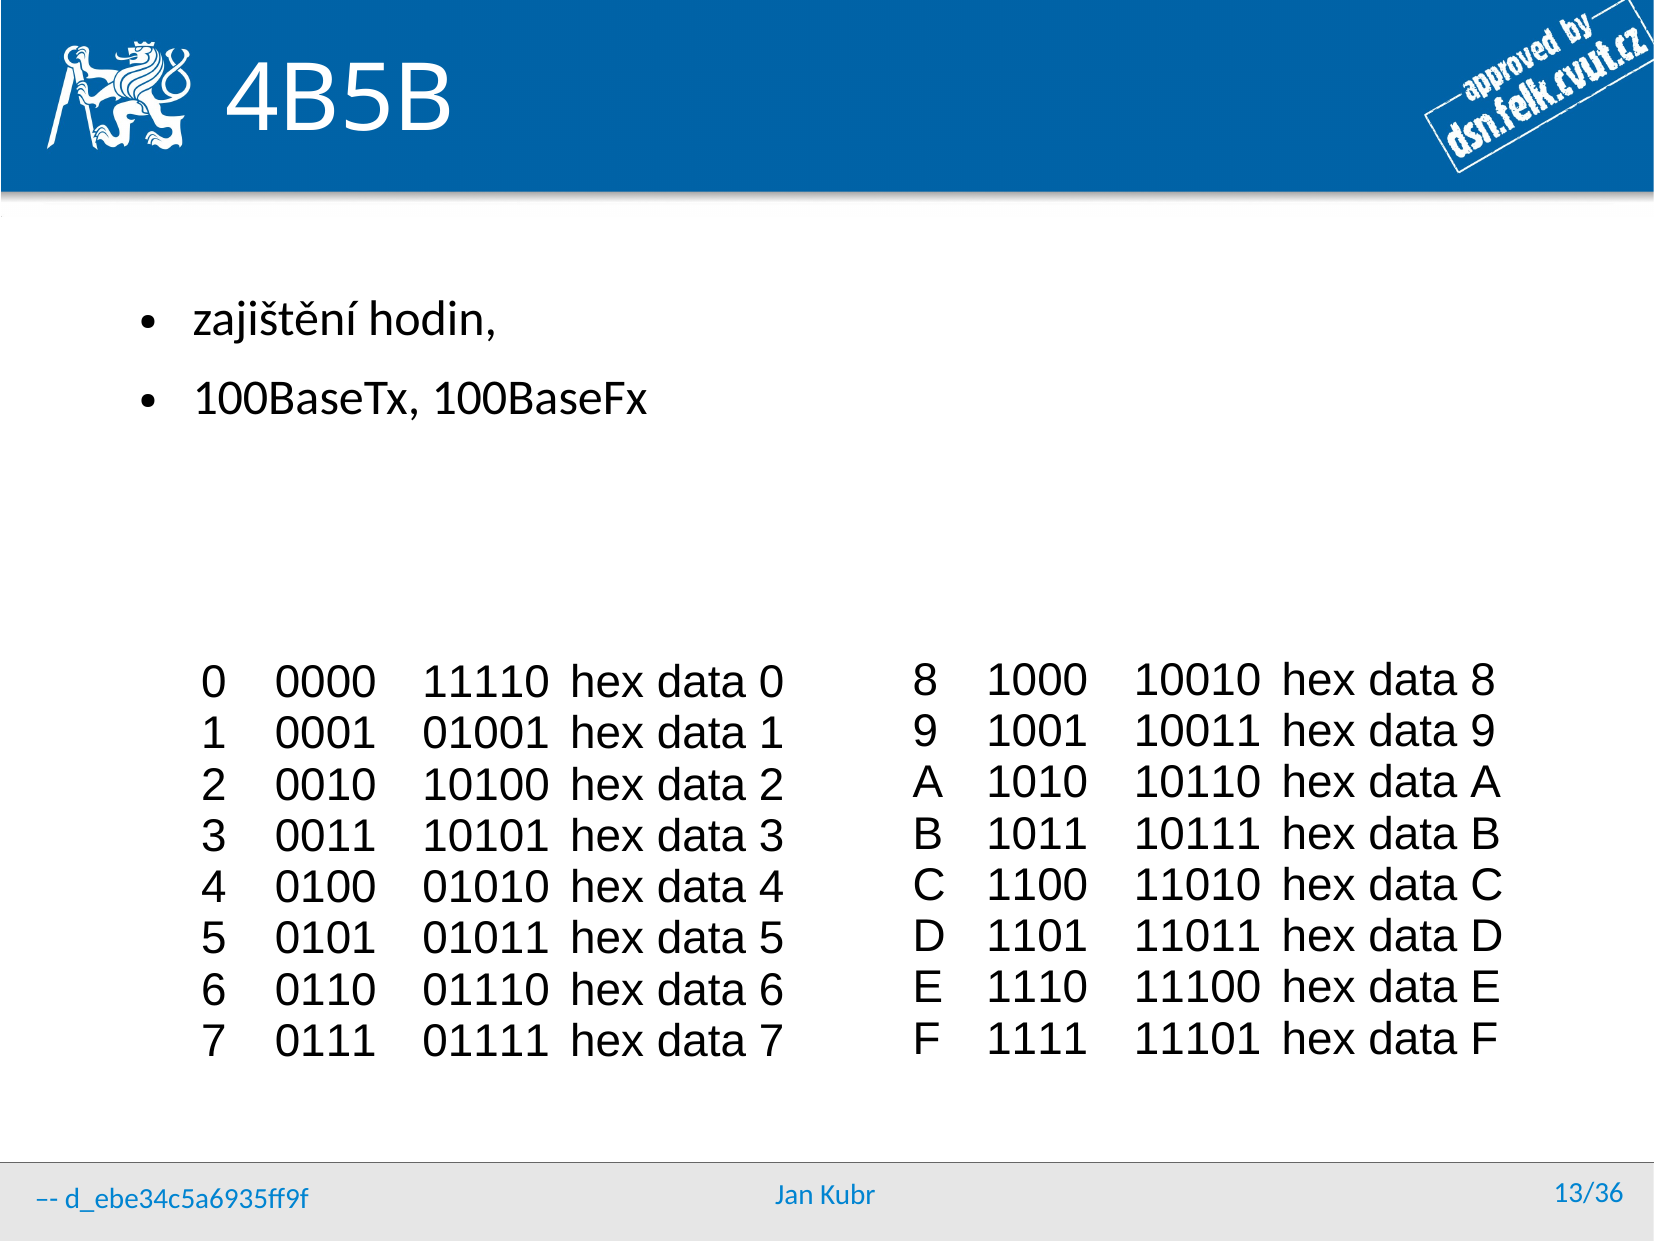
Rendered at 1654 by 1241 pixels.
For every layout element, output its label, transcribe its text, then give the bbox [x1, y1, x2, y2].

picture [1, 0, 1654, 217]
list zajištění hodin, 100BaseTx, 100BaseFx [121, 297, 1534, 556]
text_box 0 0000 11110 hex data 0 1 0001 01001 hex data 1 2 0010 10100 hex data 2 3 0011 10101 hex data 3 4 0100 01010 hex data 4 5 0101 01011 hex data 5 6 0110 01110 hex data 6 7 0111 01111 hex data 7 [186, 648, 859, 1125]
text_box 8 1000 10010 hex data 8 9 1001 10011 hex data 9 A 1010 10110 hex data A B 1011 10111 hex data B C 1100 11010 hex data C D 1101 11011 hex data D E 1110 11100 hex data E F 1111 11101 hex data F [897, 646, 1565, 1072]
title 4B5B [225, 0, 1426, 188]
